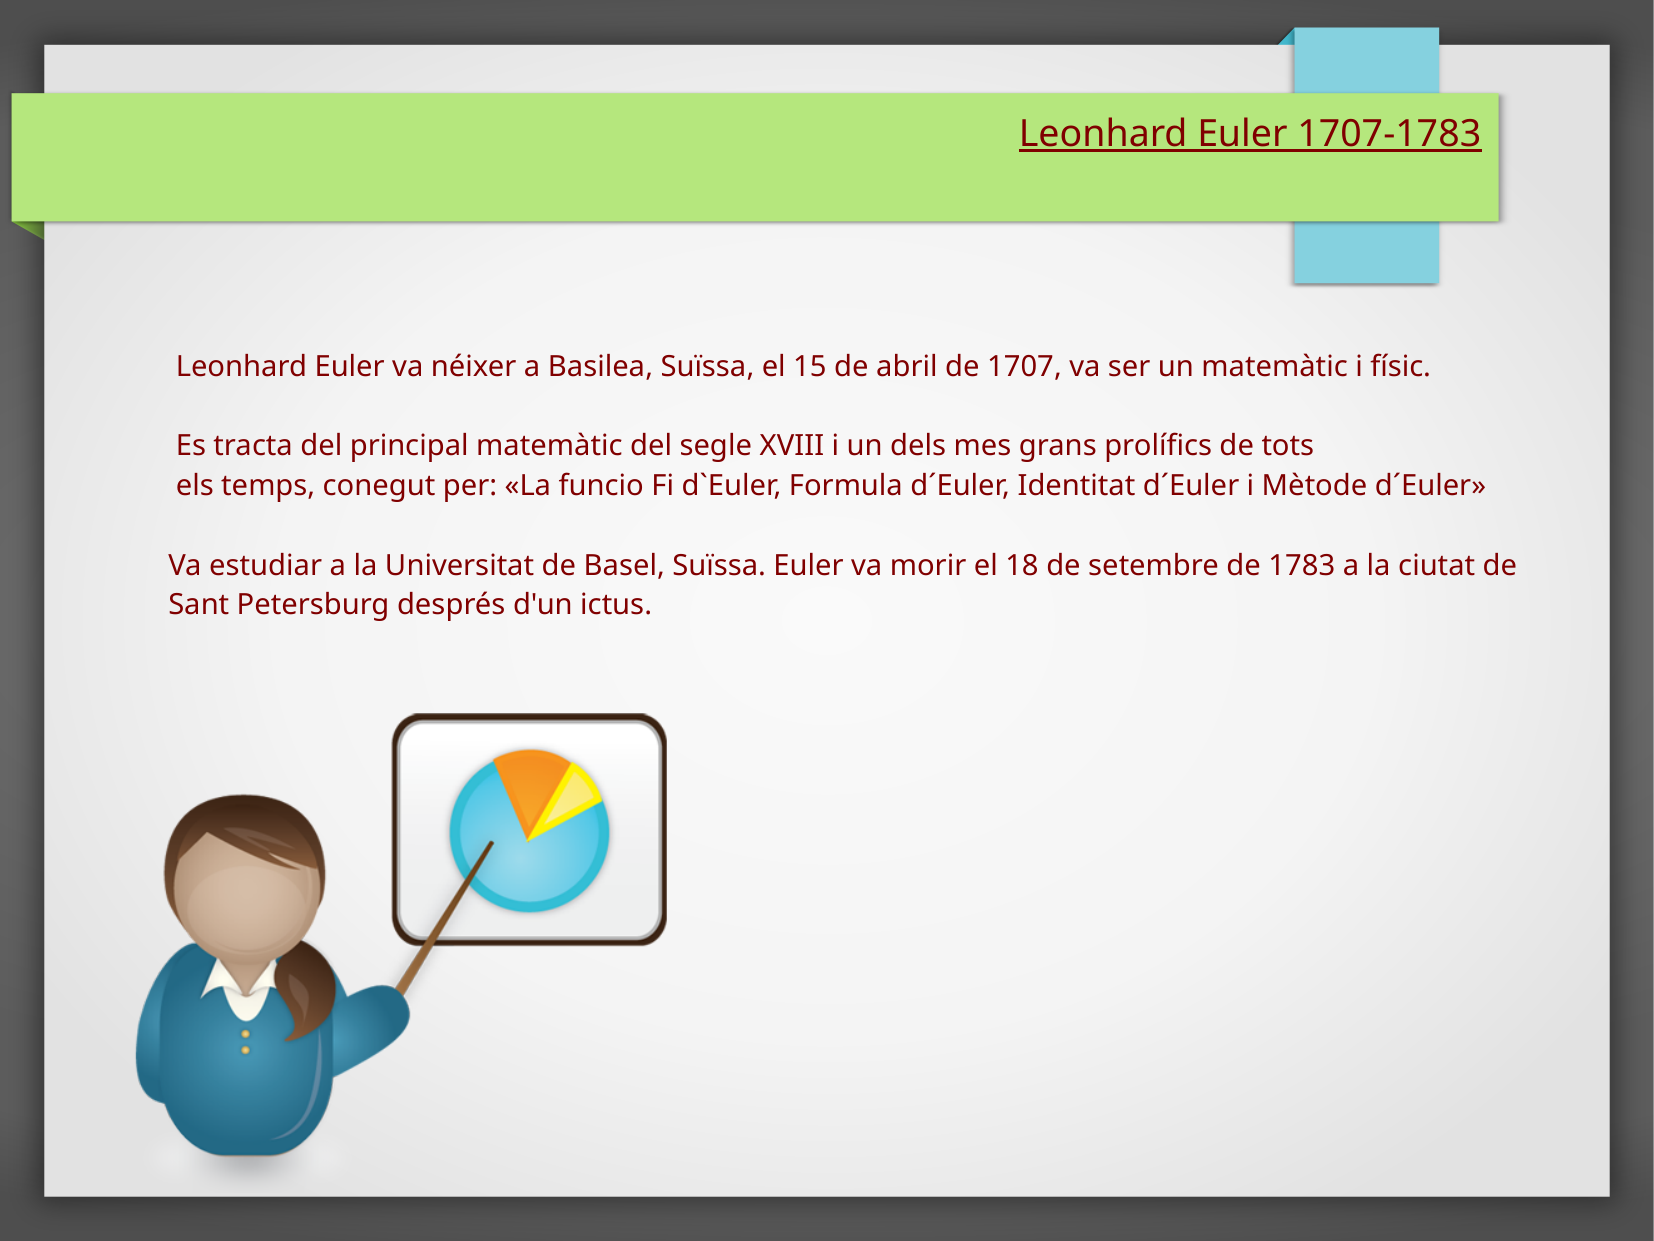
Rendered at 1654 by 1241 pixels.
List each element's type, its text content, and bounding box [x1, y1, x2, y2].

text_box Leonhard Euler 1707-1783 [1003, 98, 1498, 167]
text_box Leonhard Euler va néixer a Basilea, Suïssa, el 15 de abril de 1707, va ser un matemàtic i físic. Es tracta del principal matemàtic del segle XVIII i un dels mes grans prolífics de tots els temps, conegut per: «La funcio Fi d`Euler, Formula d´Euler, Identitat d´Euler i Mètode d´Euler» Va estudiar a la Universitat de Basel, Suïssa. Euler va morir el 18 de setembre de 1783 a la ciutat de Sant Petersburg després d'un ictus. [153, 337, 1593, 638]
picture [0, 0, 1654, 1241]
